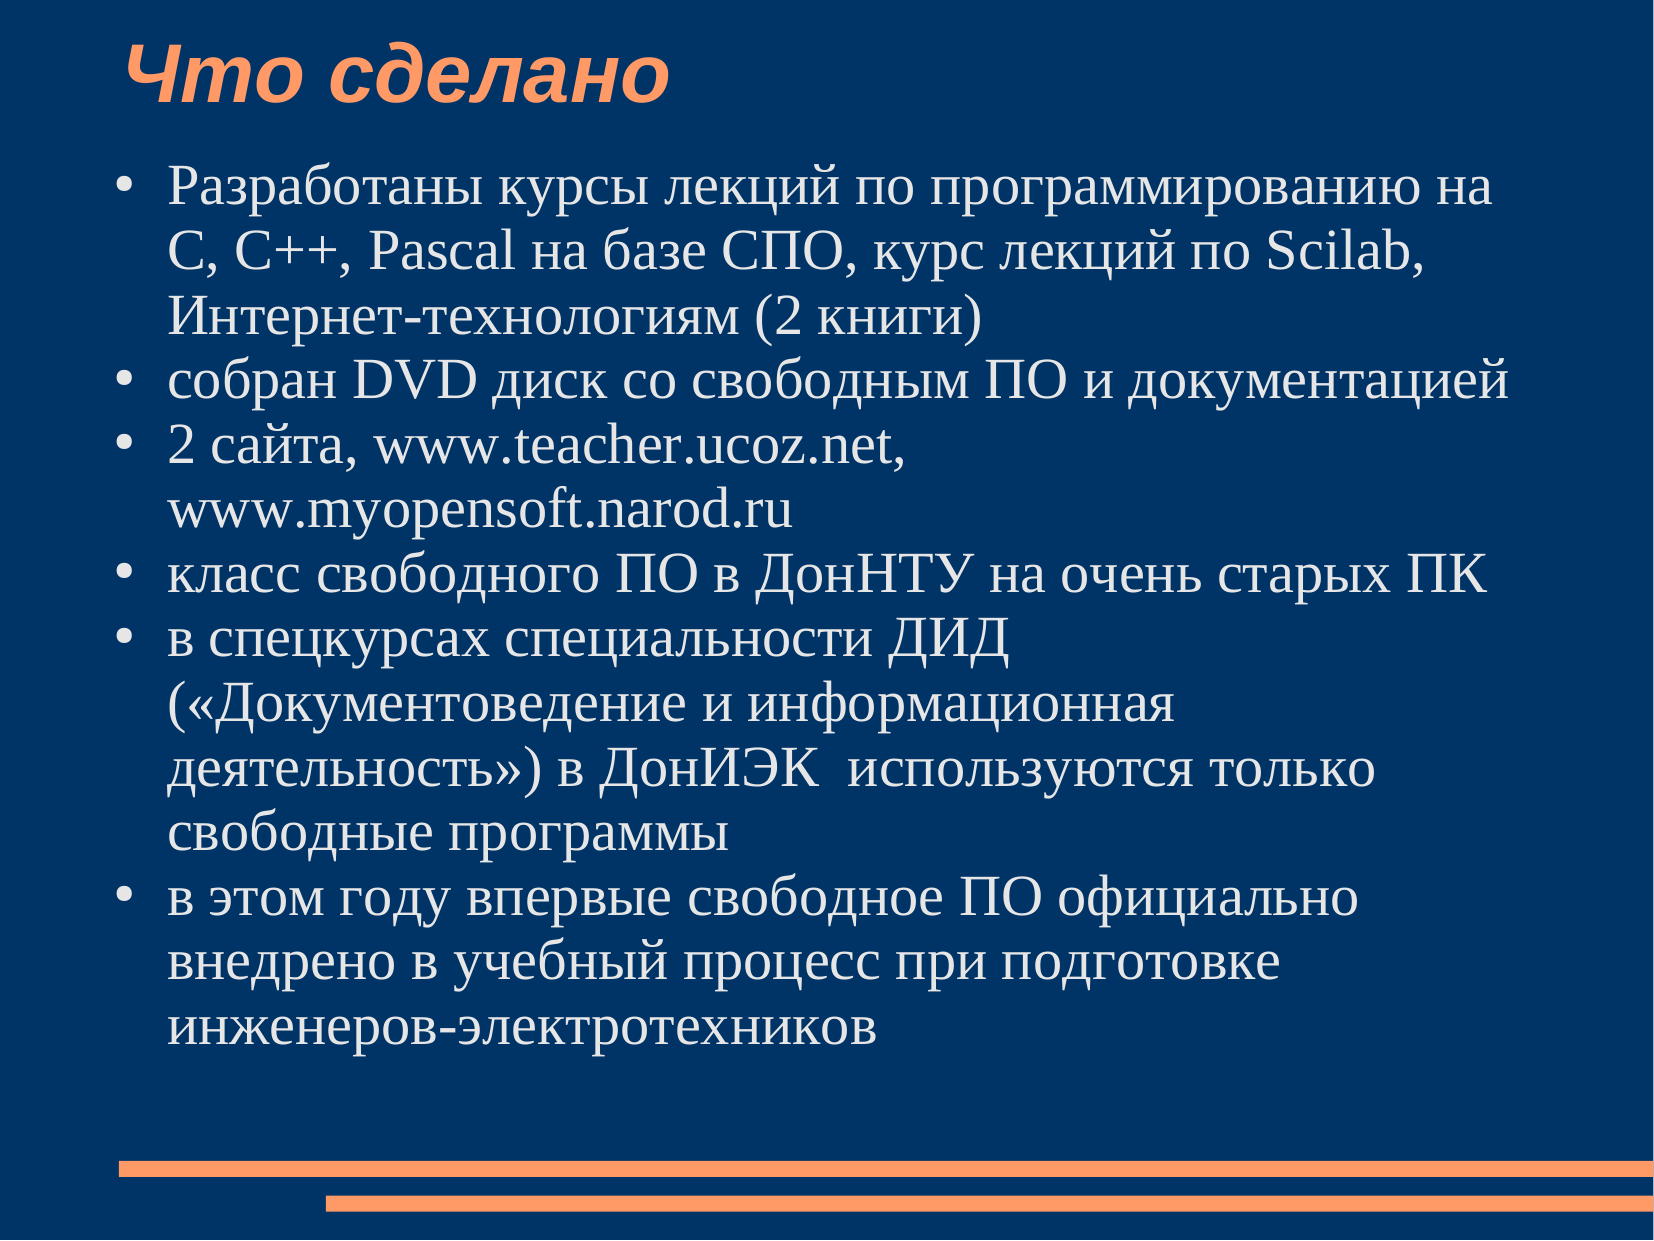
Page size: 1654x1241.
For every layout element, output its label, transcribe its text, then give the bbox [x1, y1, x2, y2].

list Разработаны курсы лекций по программированию на С, С++, Pascal на базе СПО, курс лекций по Scilab, Интернет-технологиям (2 книги) собран DVD диск со свободным ПО и документацией 2 сайта, www.teacher.ucoz.net, www.myopensoft.narod.ru класс свободного ПО в ДонНТУ на очень старых ПК в спецкурсах специальности ДИД («Документоведение и информационная деятельность») в ДонИЭК используются только свободные программы в этом году впервые свободное ПО официально внедрено в учебный процесс при подготовке инженеров-электротехников [96, 153, 1536, 1070]
title Что сделано [121, 27, 1534, 121]
